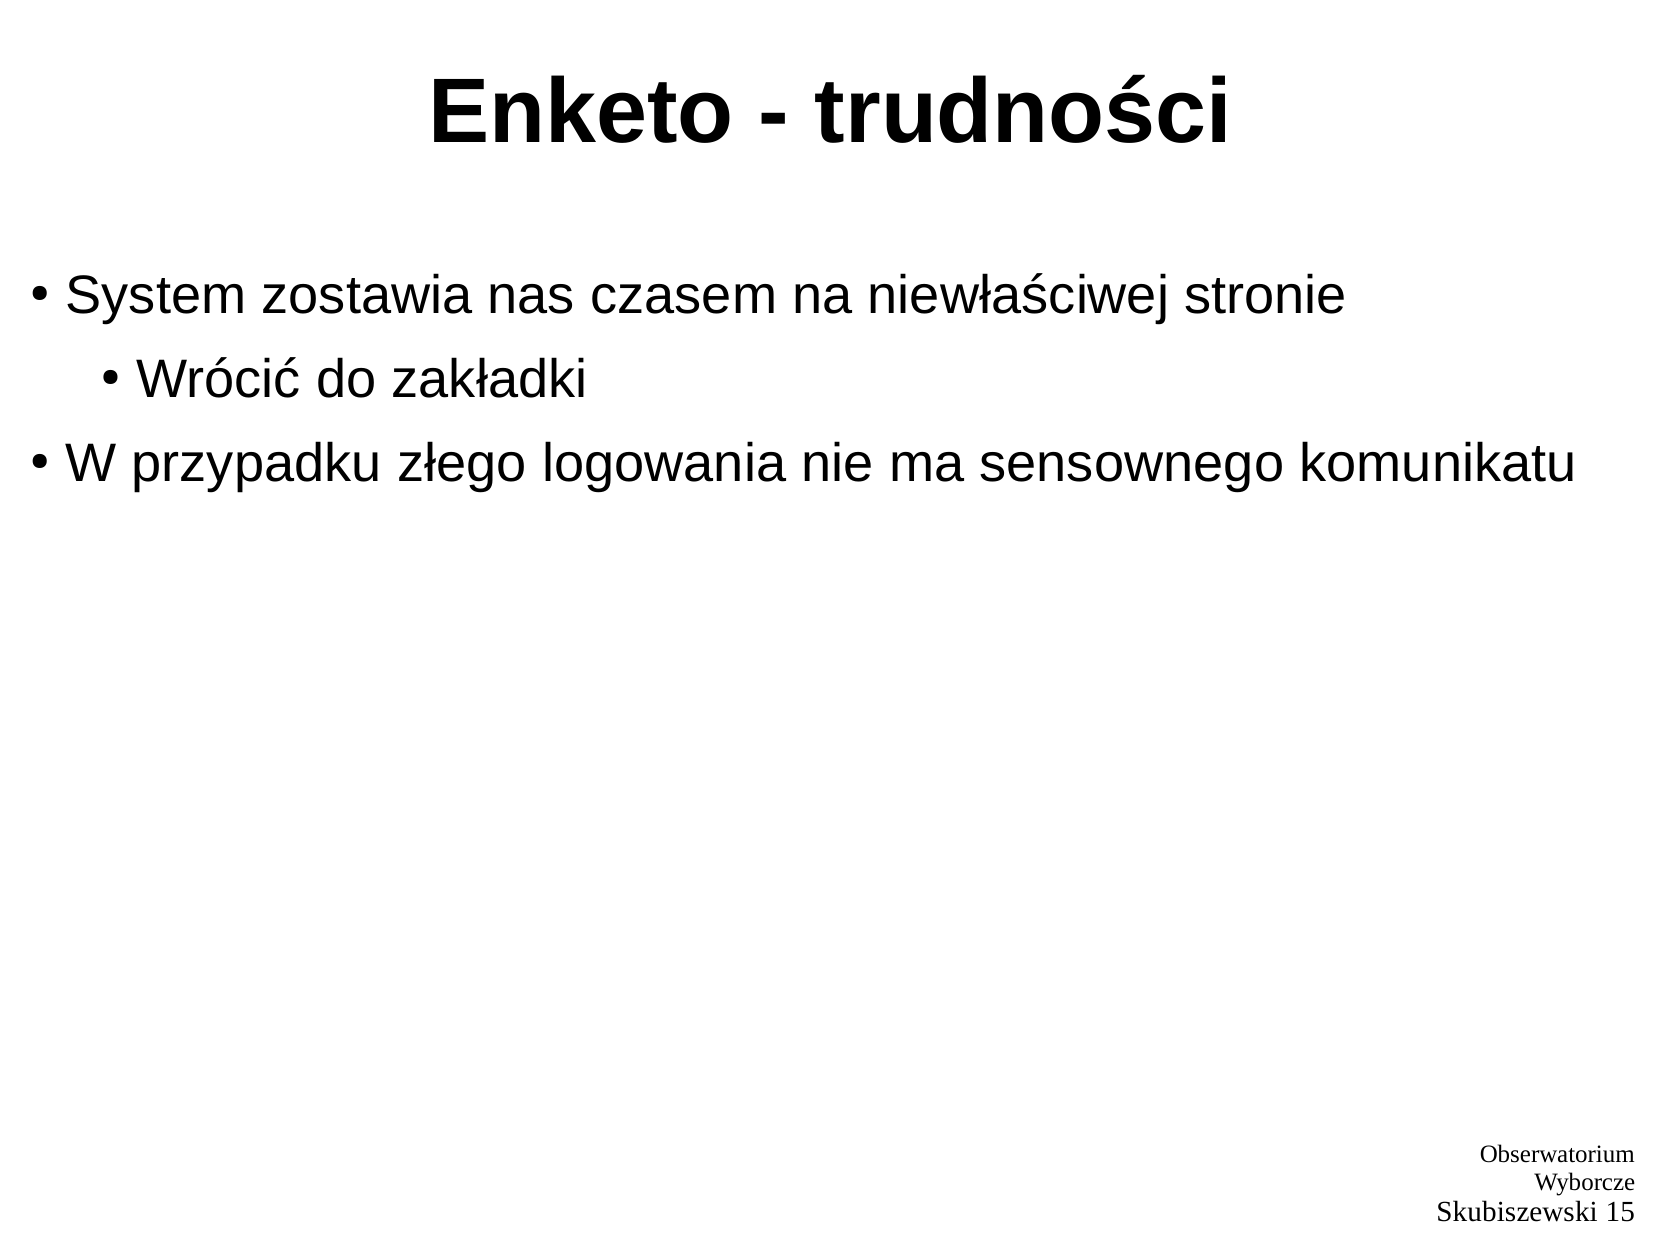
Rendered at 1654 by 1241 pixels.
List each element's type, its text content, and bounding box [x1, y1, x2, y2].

title Enketo - trudności [86, 60, 1575, 180]
list System zostawia nas czasem na niewłaściwej stronie Wrócić do zakładki W przypadku złego logowania nie ma sensownego komunikatu [30, 180, 1583, 1156]
